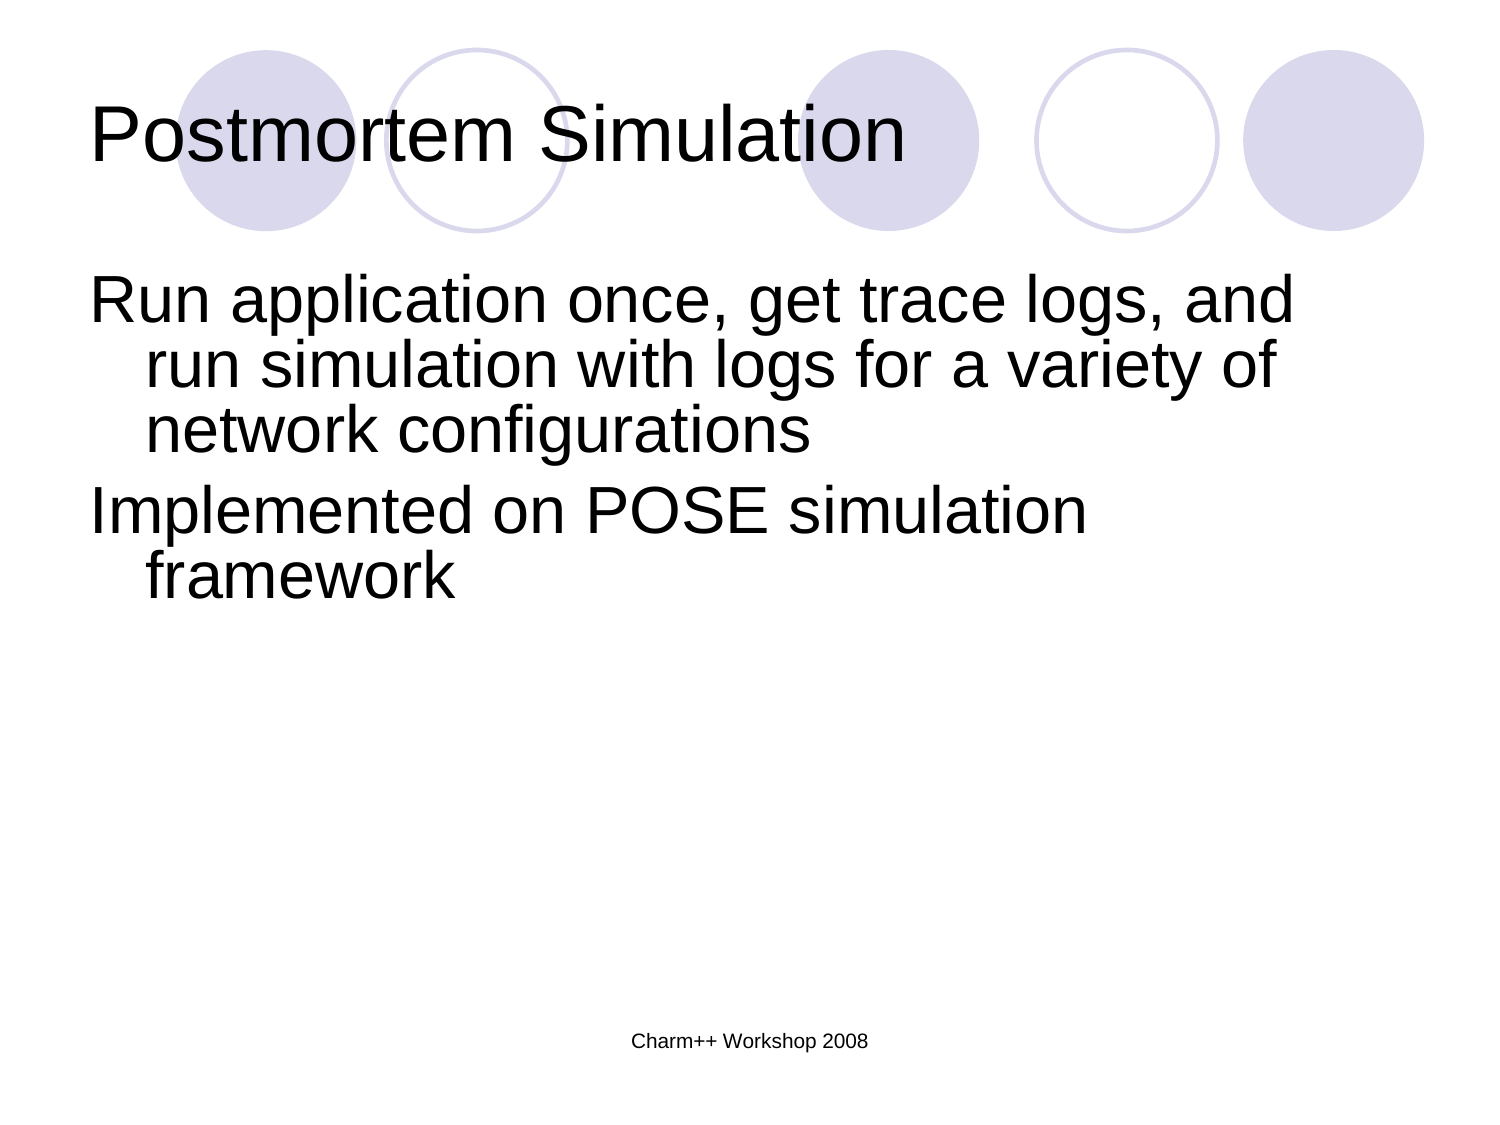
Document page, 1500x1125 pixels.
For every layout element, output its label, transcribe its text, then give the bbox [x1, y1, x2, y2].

list Run application once, get trace logs, and run simulation with logs for a variety of network configurations Implemented on POSE simulation framework [75, 262, 1426, 1006]
title Postmortem Simulation [75, 45, 1426, 233]
